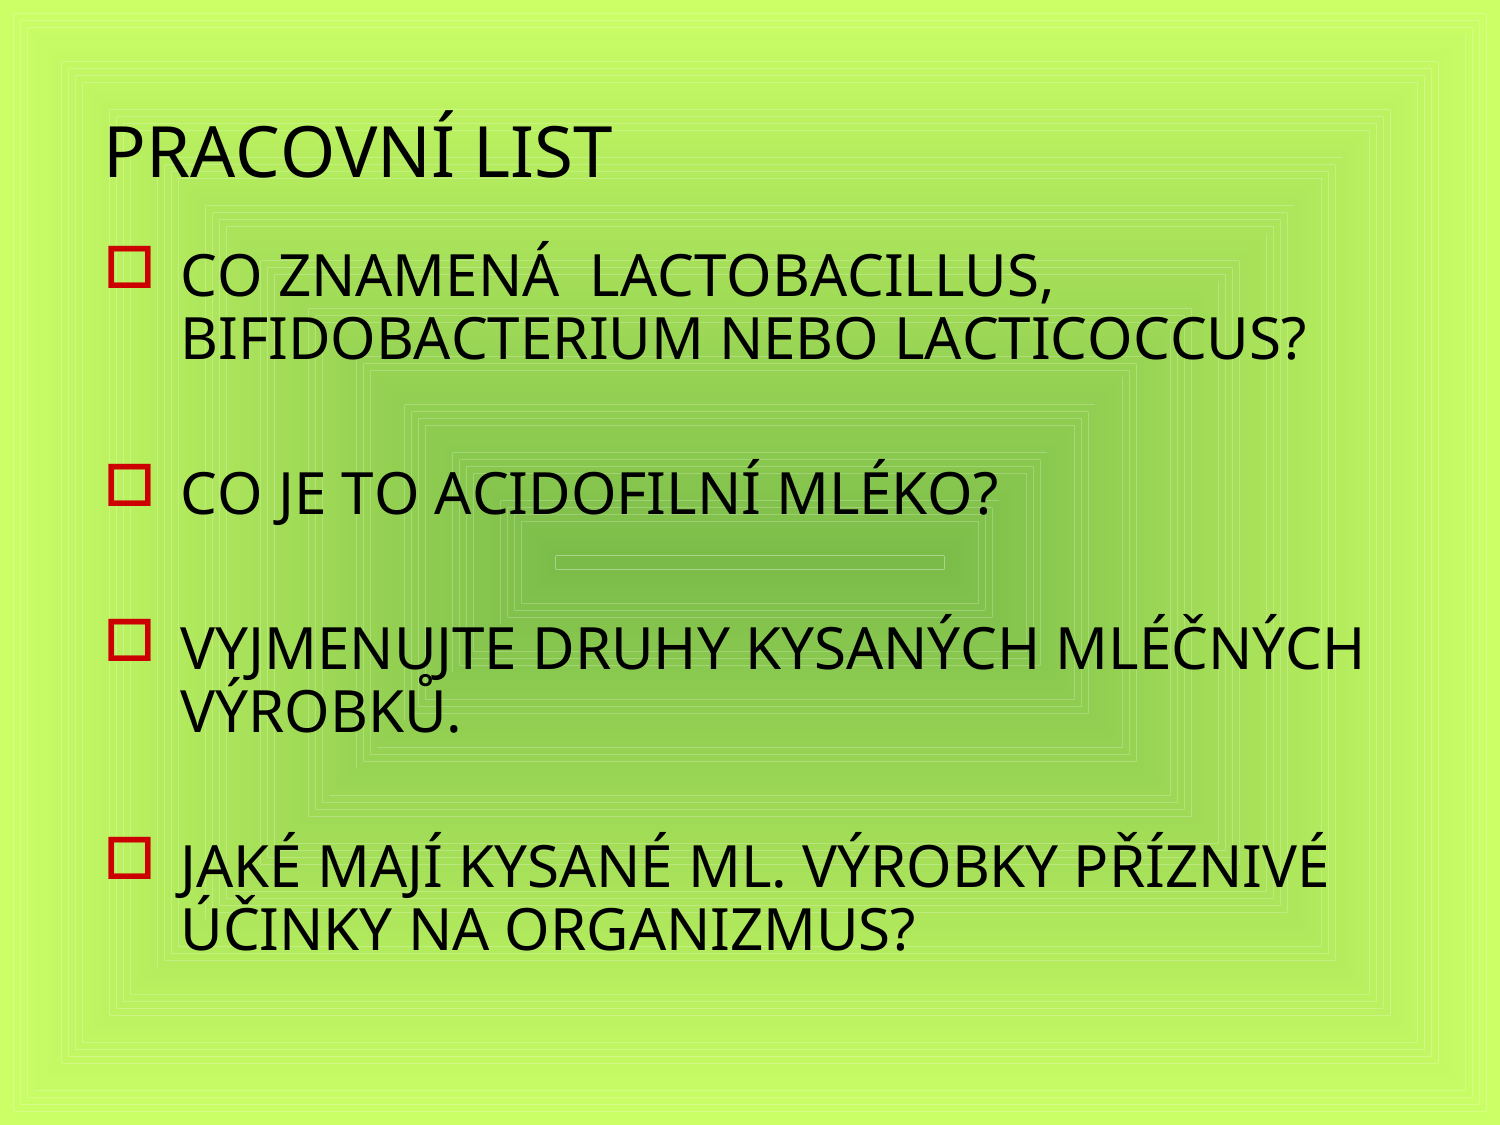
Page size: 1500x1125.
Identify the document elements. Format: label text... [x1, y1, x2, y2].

title PRACOVNÍ LIST [88, 0, 1401, 200]
list CO ZNAMENÁ LACTOBACILLUS, BIFIDOBACTERIUM NEBO LACTICOCCUS? CO JE TO ACIDOFILNÍ MLÉKO? VYJMENUJTE DRUHY KYSANÝCH MLÉČNÝCH VÝROBKŮ. JAKÉ MAJÍ KYSANÉ ML. VÝROBKY PŘÍZNIVÉ ÚČINKY NA ORGANIZMUS? [88, 239, 1401, 1125]
